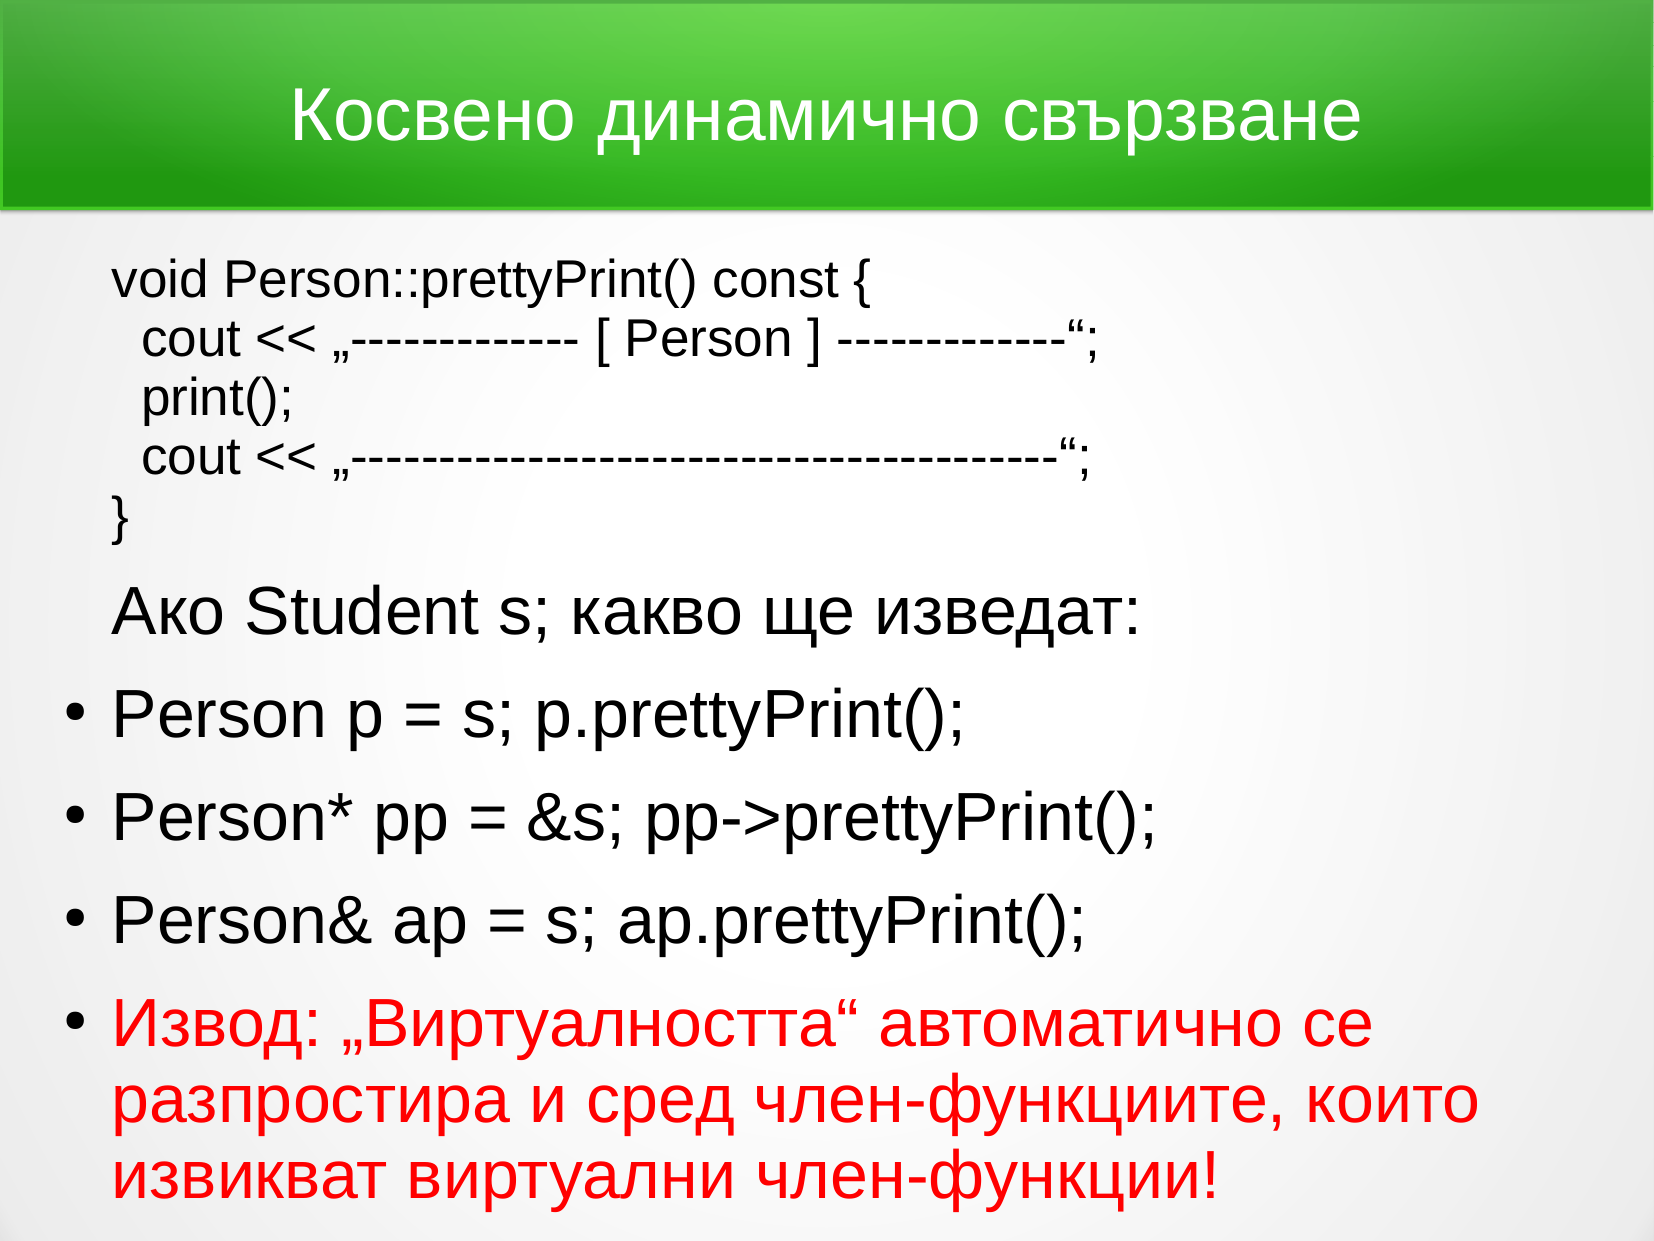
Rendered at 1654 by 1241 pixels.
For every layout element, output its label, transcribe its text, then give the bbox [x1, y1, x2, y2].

list void Person::prettyPrint() const { cout << „------------- [ Person ] -------------“; print(); cout << „----------------------------------------“; } Ако Student s; какво ще изведат: Person p = s; p.prettyPrint(); Person* pp = &s; pp->prettyPrint(); Person& ap = s; ap.prettyPrint(); Извод: „Виртуалността“ автоматично се разпростира и сред член-функциите, които извикват виртуални член-функции! [47, 249, 1619, 1217]
title Косвено динамично свързване [82, 49, 1571, 179]
